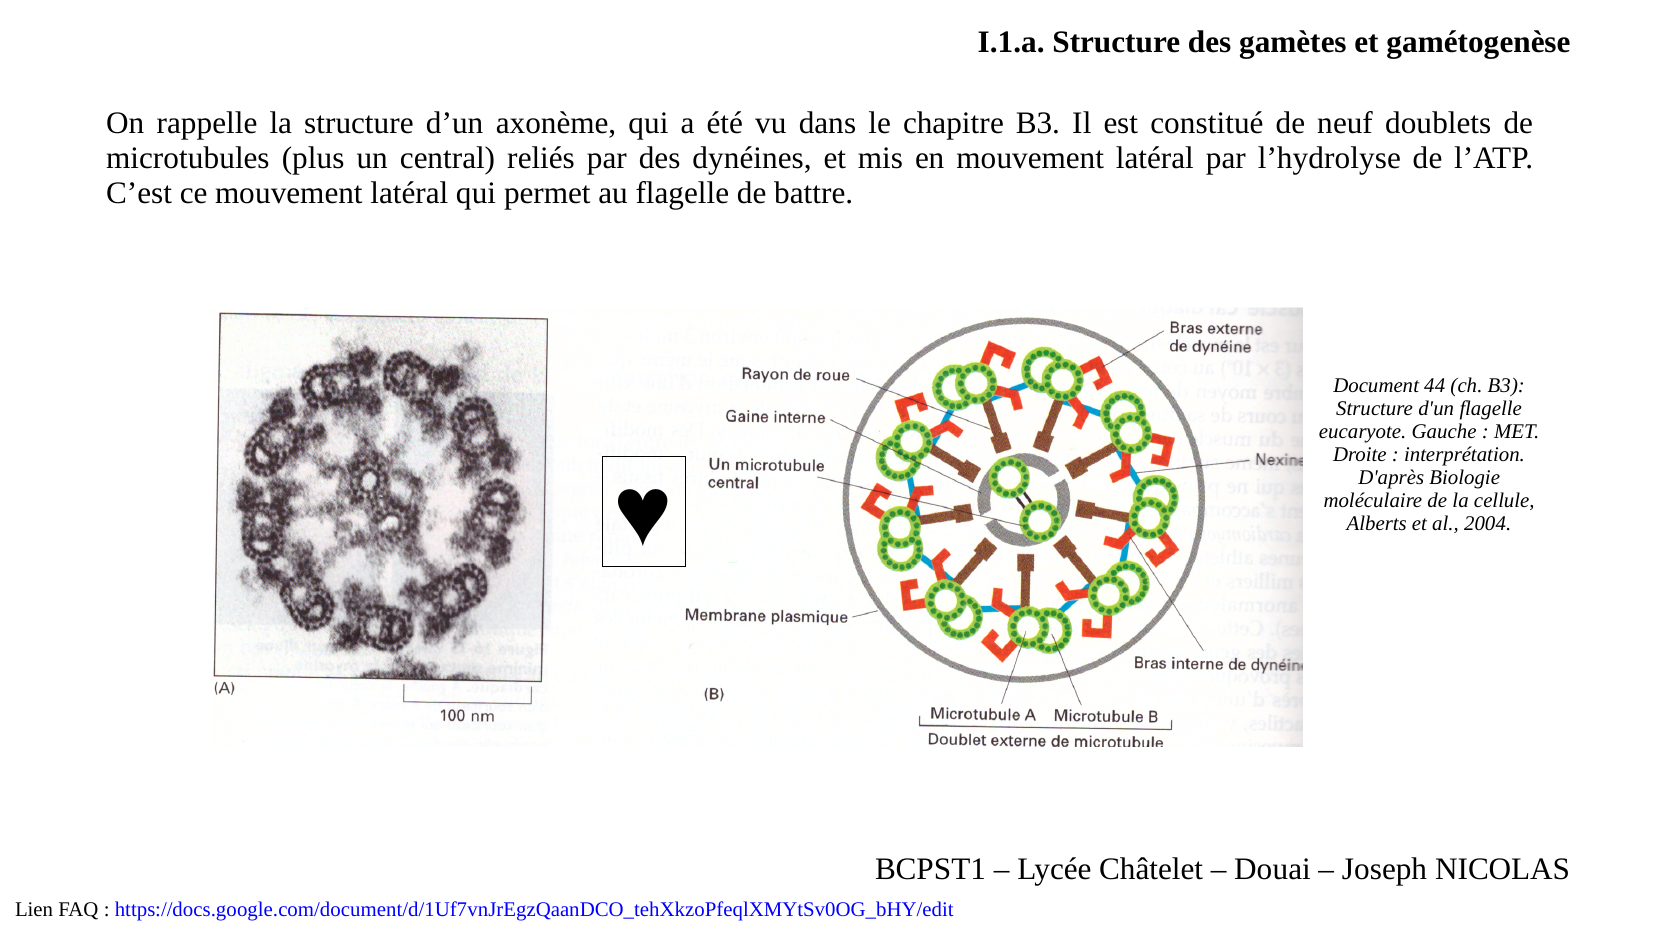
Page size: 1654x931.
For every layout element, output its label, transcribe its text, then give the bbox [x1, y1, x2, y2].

text_box I.1.a. Structure des gamètes et gamétogenèse [401, 5, 1572, 78]
text_box BCPST1 – Lycée Châtelet – Douai – Joseph NICOLAS [637, 832, 1571, 905]
text_box Document 44 (ch. B3): Structure d'un flagelle eucaryote. Gauche : MET. Droite : interprétation. D'après Biologie moléculaire de la cellule, Alberts et al., 2004. [1315, 307, 1548, 603]
text_box Lien FAQ : https://docs.google.com/document/d/1Uf7vnJrEgzQaanDCO_tehXkzoPfeqlXMYtSv0OG_bHY/edit [0, 897, 993, 931]
text_box ♥ [602, 456, 686, 567]
text_box On rappelle la structure d’un axonème, qui a été vu dans le chapitre B3. Il est constitué de neuf doublets de microtubules (plus un central) reliés par des dynéines, et mis en mouvement latéral par l’hydrolyse de l’ATP. C’est ce mouvement latéral qui permet au flagelle de battre. [106, 106, 1536, 508]
picture [200, 295, 1315, 759]
